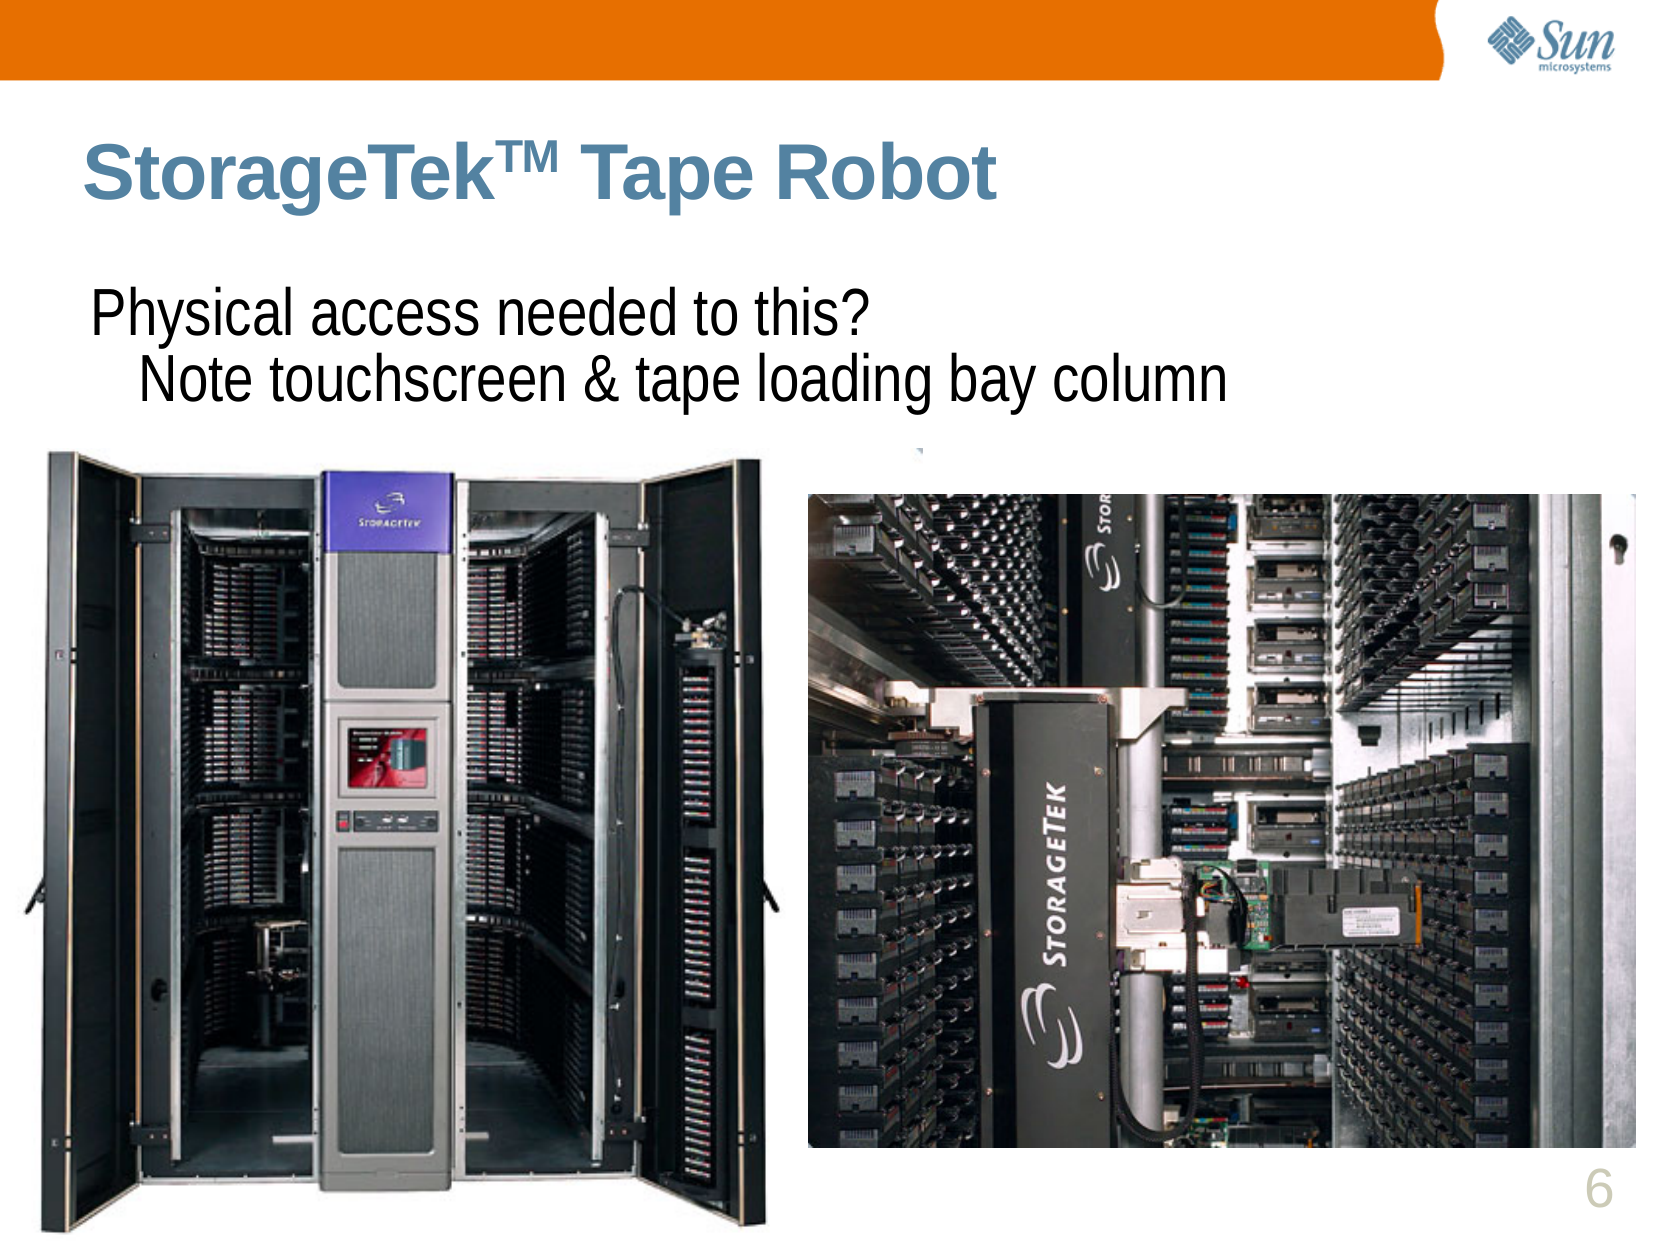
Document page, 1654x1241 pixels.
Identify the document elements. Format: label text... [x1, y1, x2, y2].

title StorageTekTM Tape Robot [82, 135, 1585, 251]
picture [0, 0, 1654, 83]
picture [0, 448, 1636, 1241]
list Physical access needed to this? Note touchscreen & tape loading bay column [71, 283, 1545, 424]
